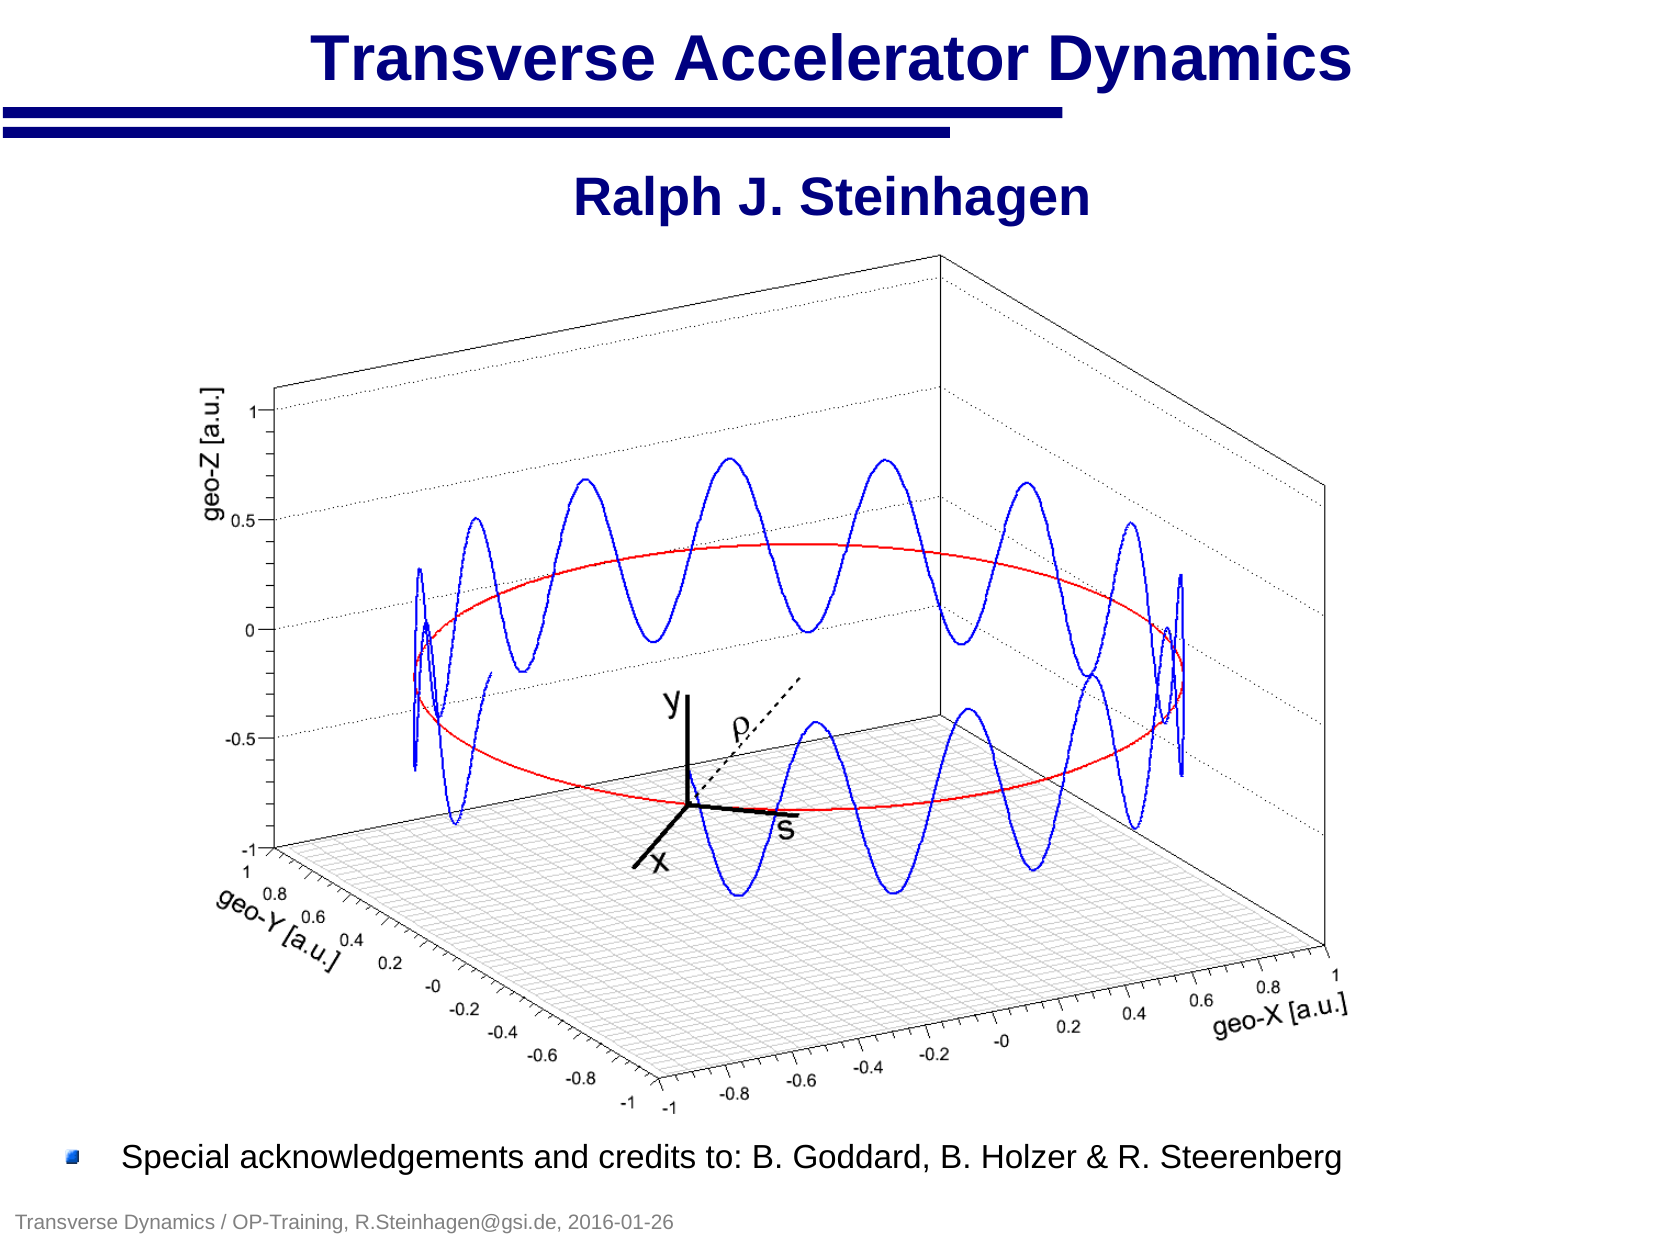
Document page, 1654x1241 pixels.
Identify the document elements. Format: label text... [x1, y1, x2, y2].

title Transverse Accelerator Dynamics Ralph J. Steinhagen [82, 0, 1583, 192]
list Special acknowledgements and credits to: B. Goddard, B. Holzer & R. Steerenberg [65, 192, 1628, 1205]
